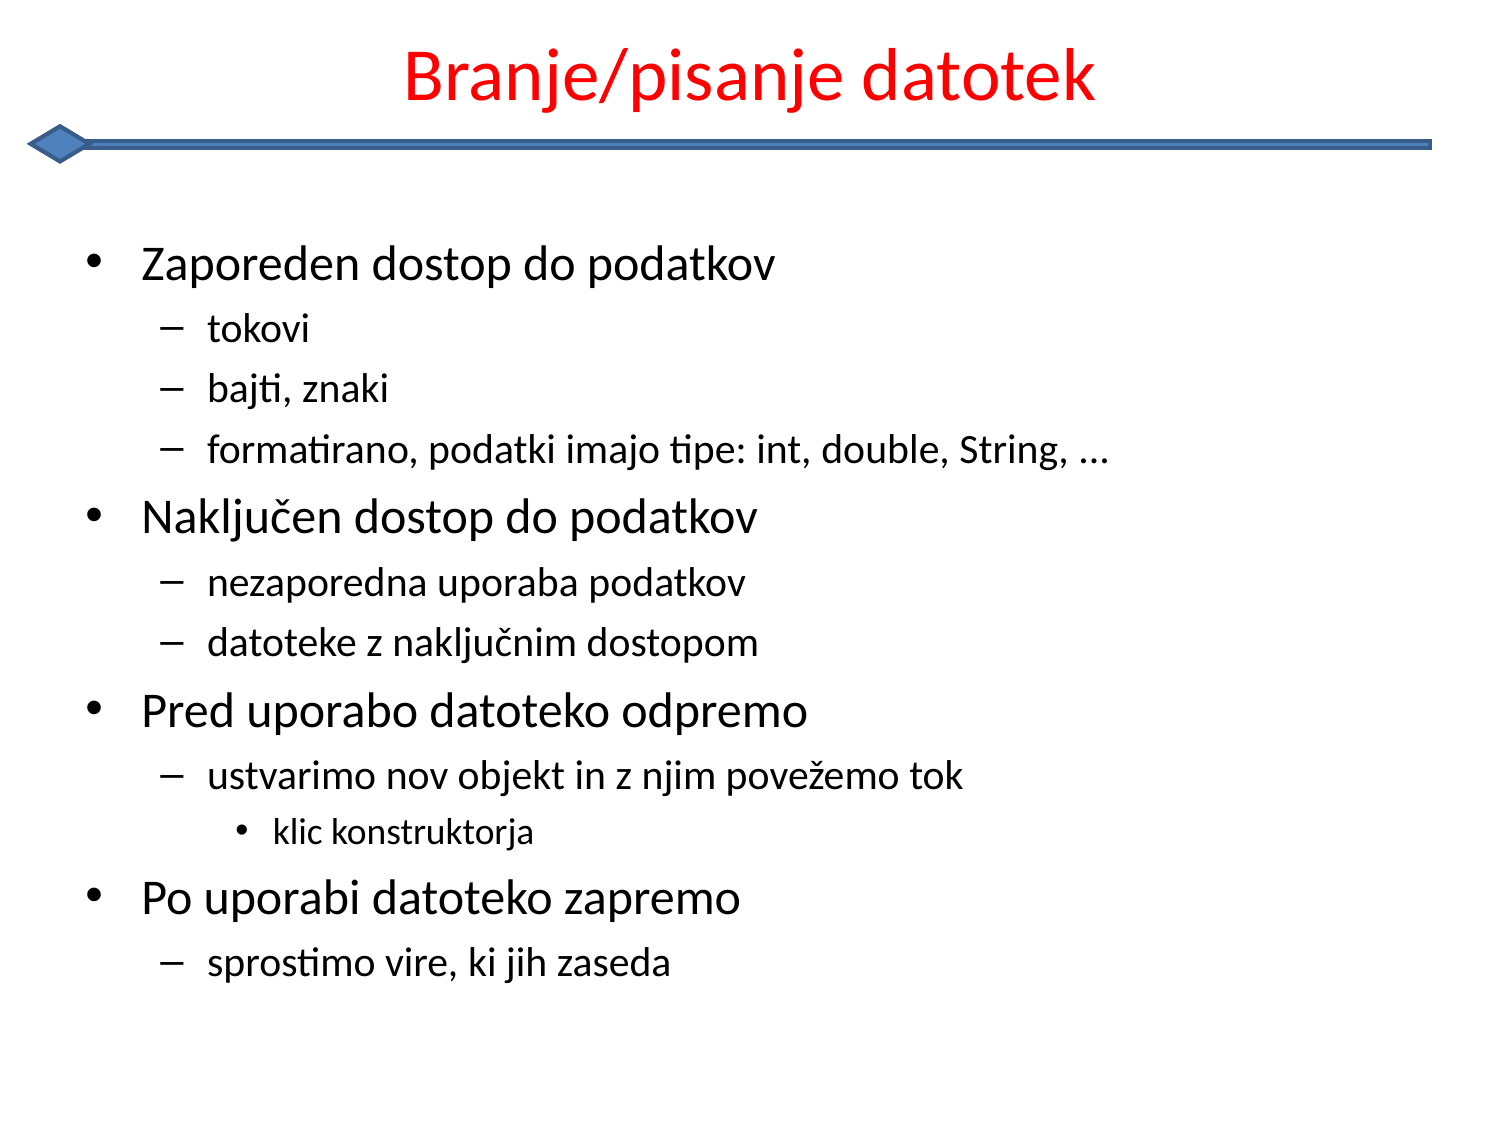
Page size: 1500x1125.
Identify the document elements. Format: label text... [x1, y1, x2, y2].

title Branje/pisanje datotek [0, 0, 1500, 141]
list Zaporeden dostop do podatkov tokovi bajti, znaki formatirano, podatki imajo tipe: int, double, String, ... Naključen dostop do podatkov nezaporedna uporaba podatkov datoteke z naključnim dostopom Pred uporabo datoteko odpremo ustvarimo nov objekt in z njim povežemo tok klic konstruktorja Po uporabi datoteko zapremo sprostimo vire, ki jih zaseda [70, 222, 1421, 1048]
